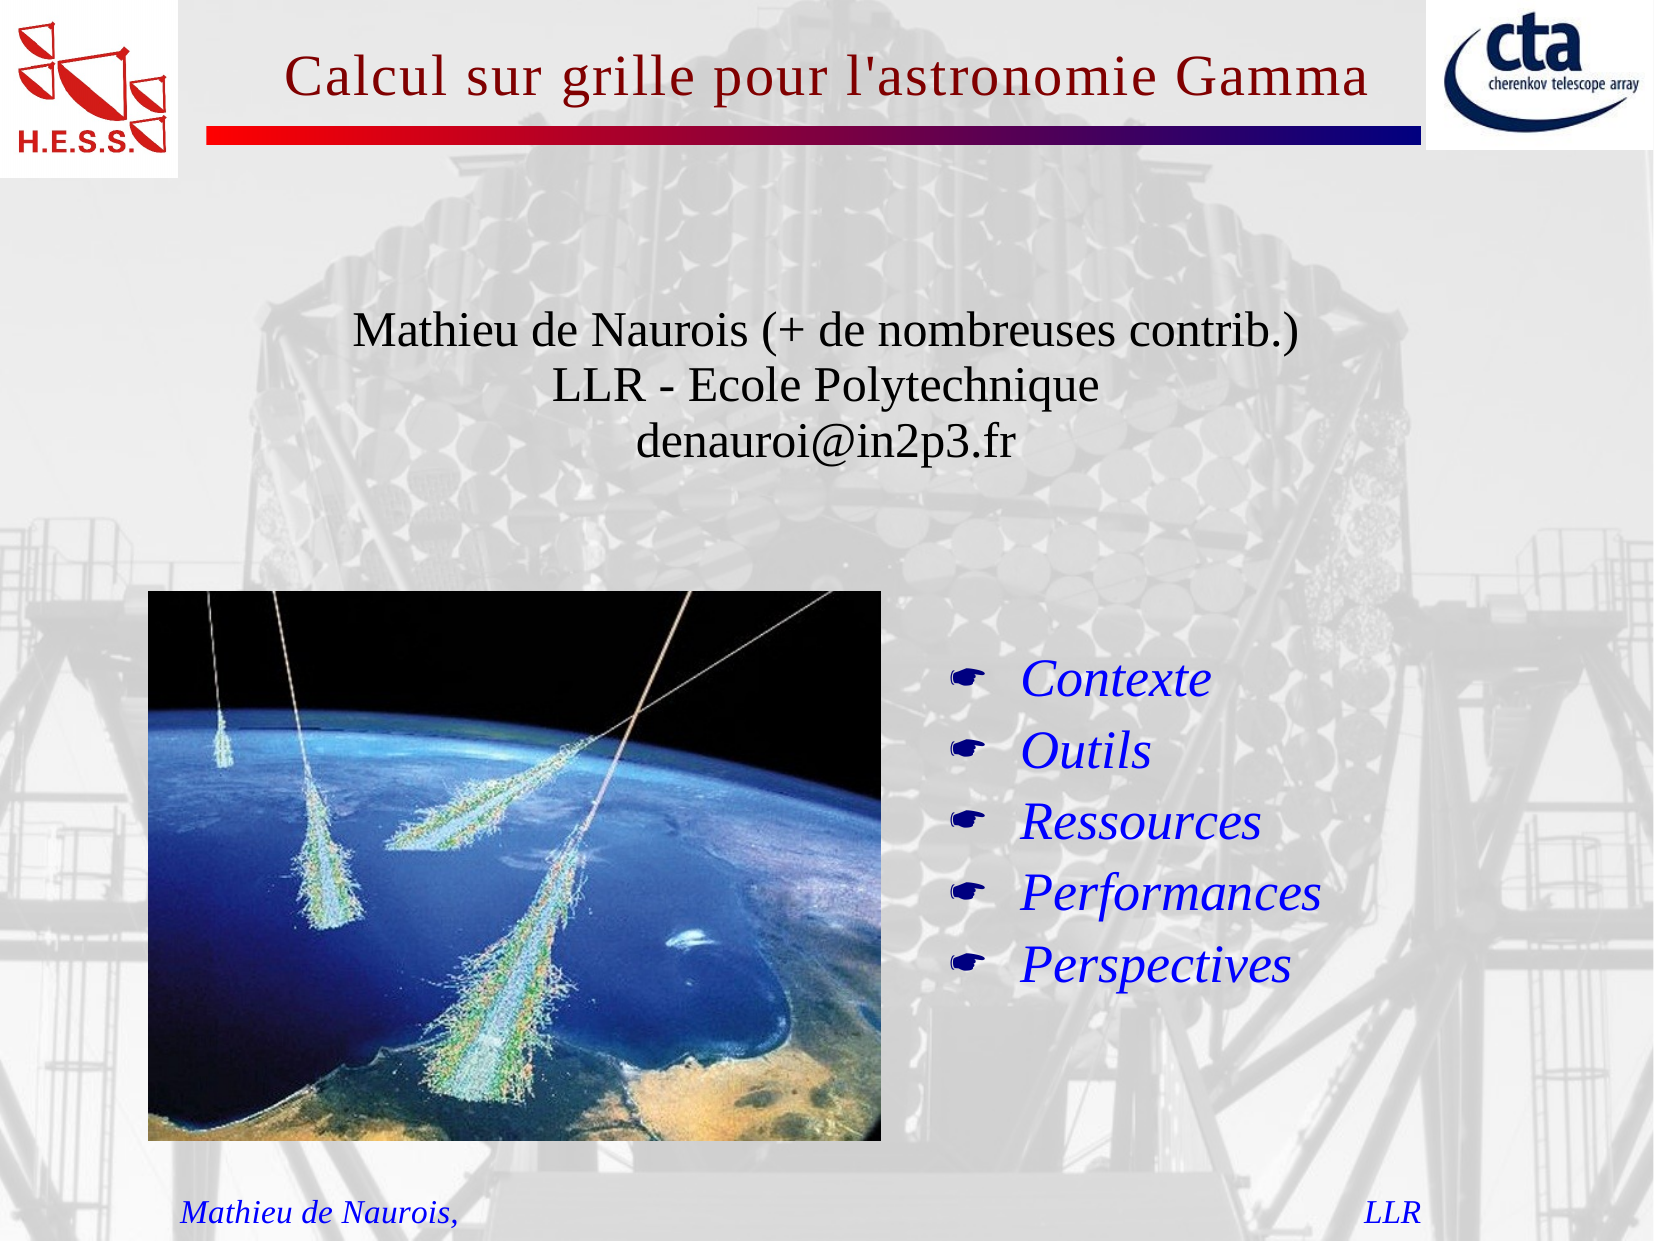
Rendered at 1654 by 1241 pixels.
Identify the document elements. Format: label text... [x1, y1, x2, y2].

picture [0, 0, 178, 178]
picture [148, 591, 881, 1142]
title Calcul sur grille pour l'astronomie Gamma [121, 29, 1534, 122]
text_box Mathieu de Naurois (+ de nombreuses contrib.) LLR - Ecole Polytechnique denauroi@in2p3.fr [352, 301, 1302, 483]
picture [1426, 0, 1654, 150]
list Contexte Outils Ressources Performances Perspectives [937, 648, 1534, 1083]
